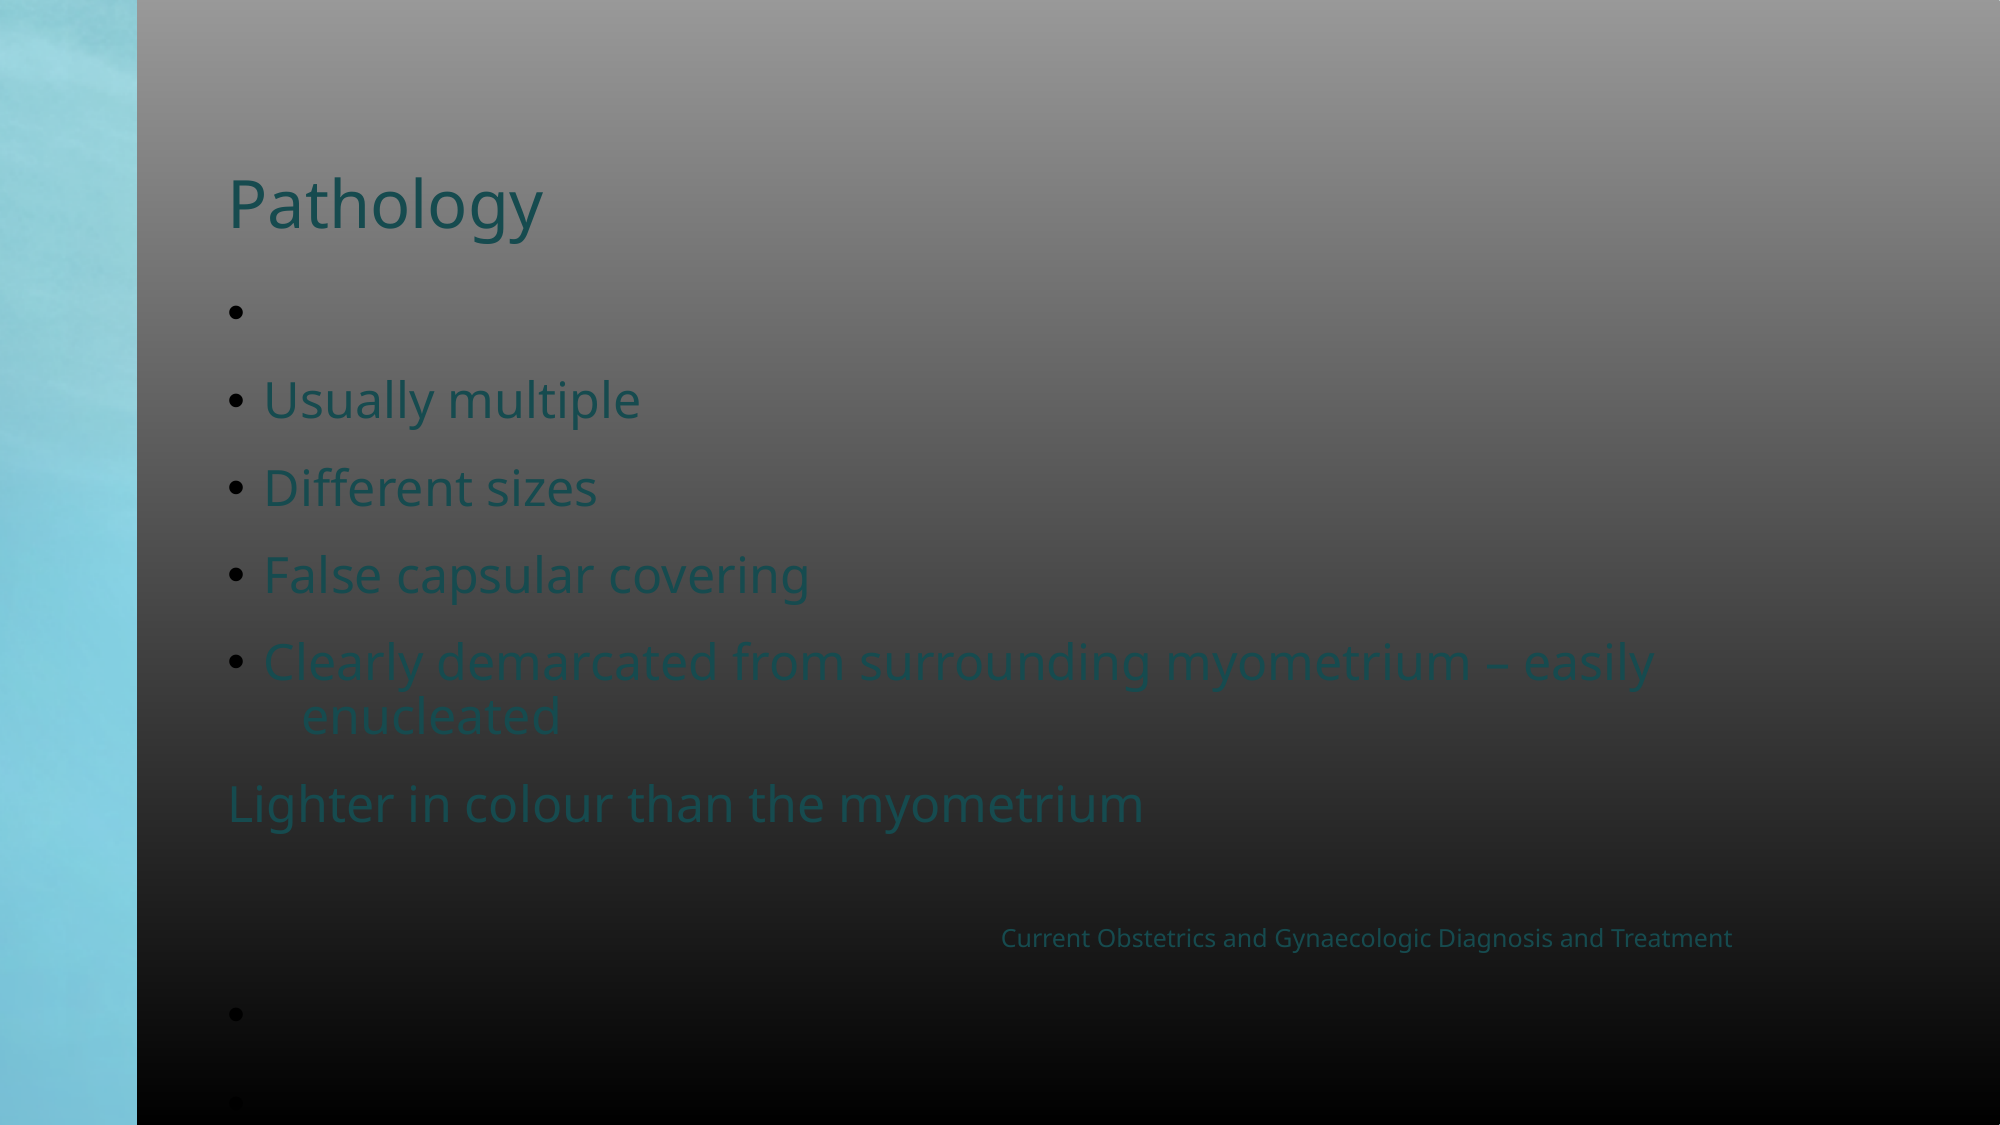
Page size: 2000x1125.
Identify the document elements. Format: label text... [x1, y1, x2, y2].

title Pathology [212, 62, 1788, 250]
list Usually multiple Different sizes False capsular covering Clearly demarcated from surrounding myometrium – easily enucleated Lighter in colour than the myometrium Current Obstetrics and Gynaecologic Diagnosis and Treatment [212, 275, 1788, 1013]
